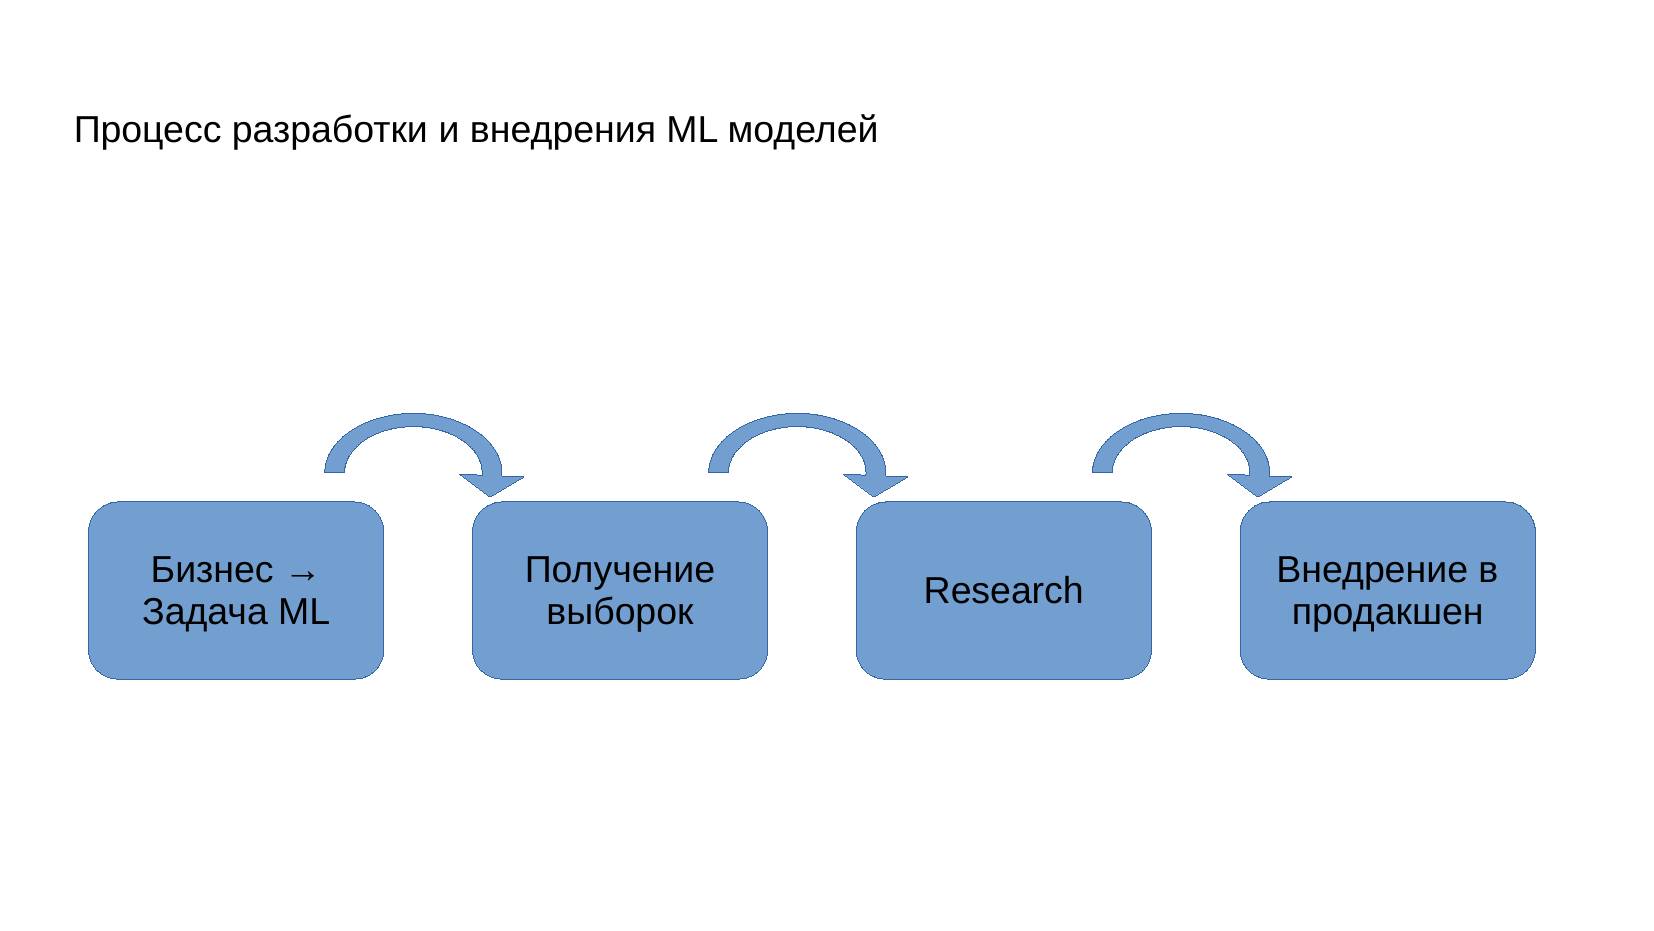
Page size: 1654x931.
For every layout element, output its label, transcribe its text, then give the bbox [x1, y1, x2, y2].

text_box Research [856, 501, 1152, 680]
text_box Бизнес → Задача ML [88, 501, 384, 680]
text_box Процесс разработки и внедрения ML моделей [59, 59, 1625, 178]
text_box [324, 413, 524, 497]
text_box Получение выборок [472, 501, 768, 680]
text_box [1092, 413, 1292, 497]
text_box Внедрение в продакшен [1240, 501, 1536, 680]
text_box [708, 413, 908, 497]
